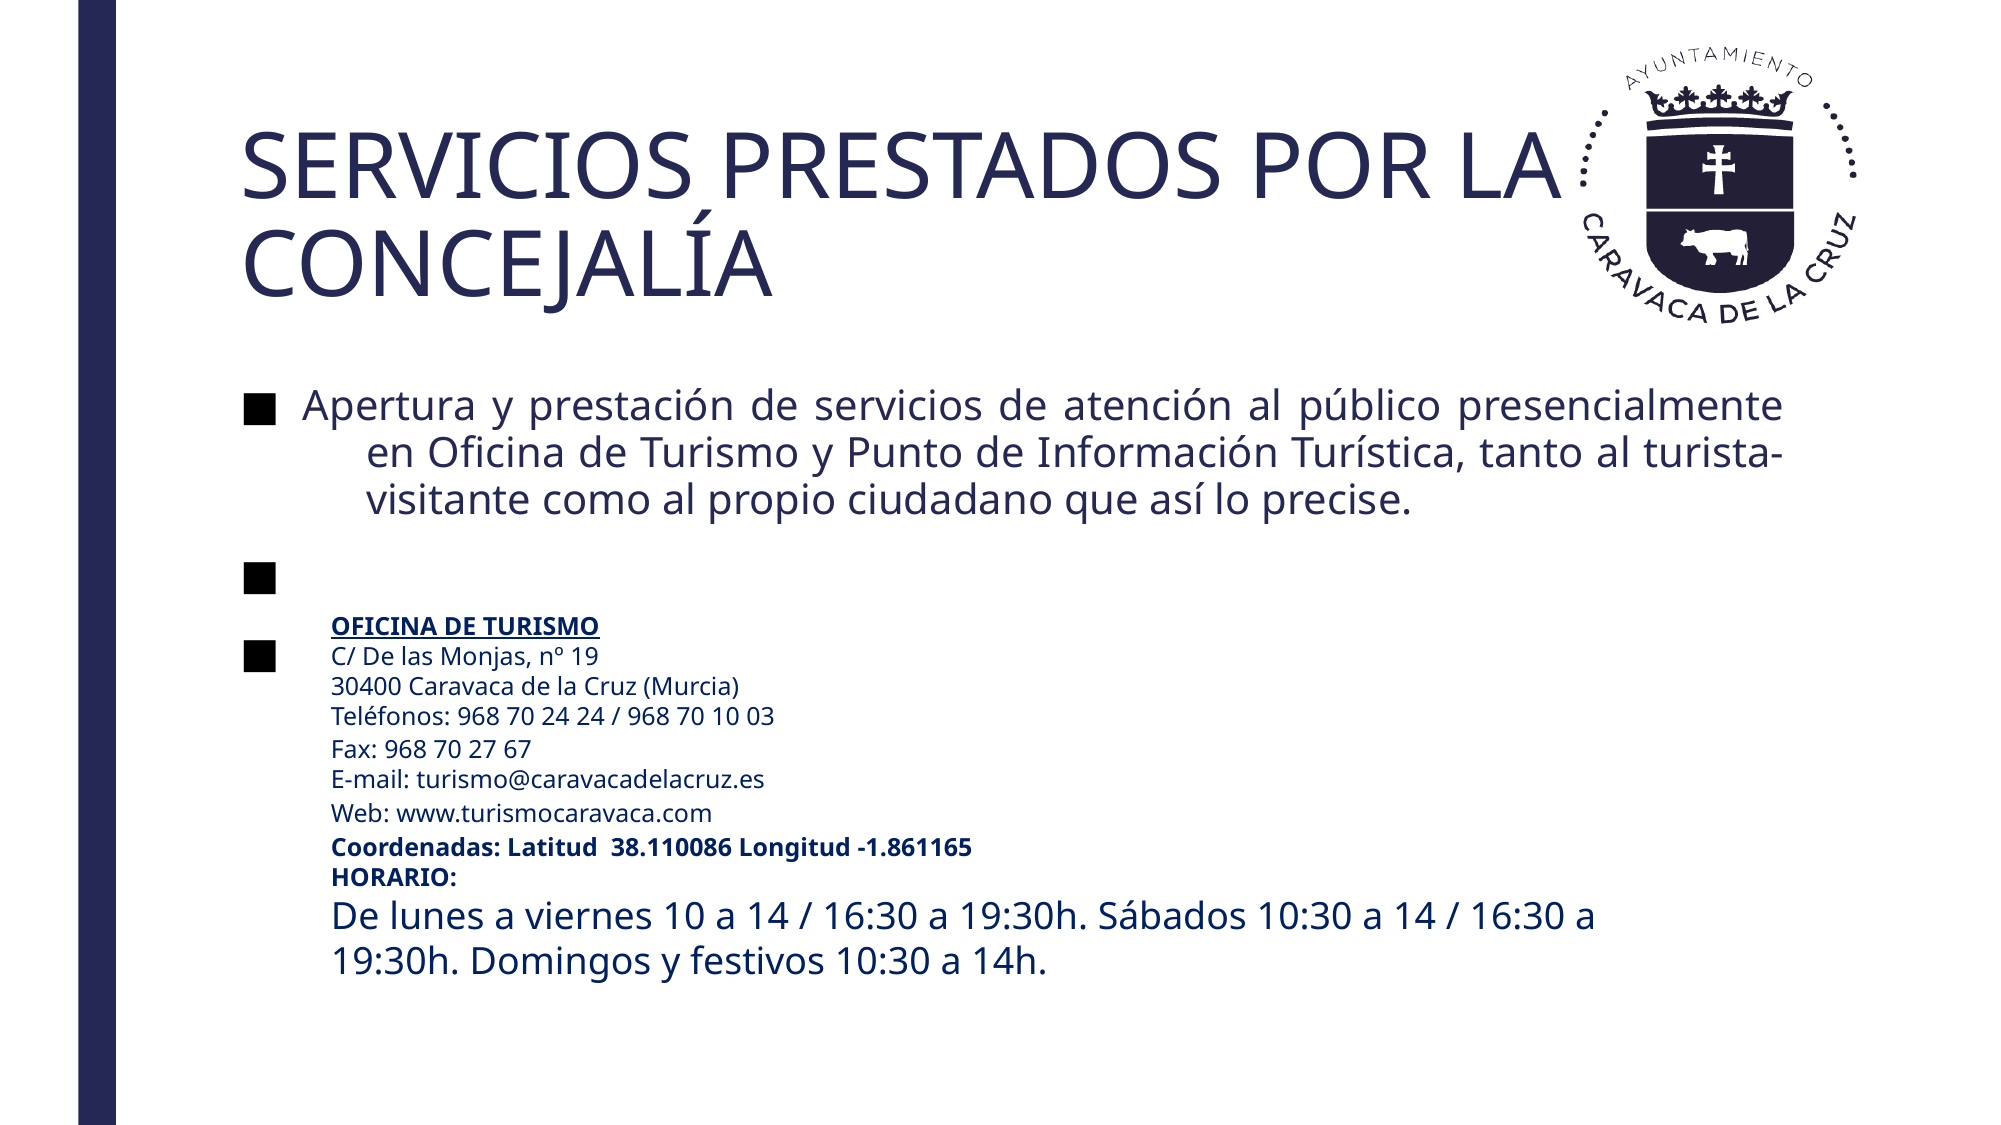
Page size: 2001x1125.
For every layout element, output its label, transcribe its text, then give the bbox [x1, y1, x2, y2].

text_box OFICINA DE TURISMO C/ De las Monjas, nº 19 30400 Caravaca de la Cruz (Murcia) Teléfonos: 968 70 24 24 / 968 70 10 03 Fax: 968 70 27 67 E-mail: turismo@caravacadelacruz.es Web: www.turismocaravaca.com Coordenadas: Latitud 38.110086 Longitud -1.861165 HORARIO: De lunes a viernes 10 a 14 / 16:30 a 19:30h. Sábados 10:30 a 14 / 16:30 a 19:30h. Domingos y festivos 10:30 a 14h. [315, 602, 1710, 982]
list Apertura y prestación de servicios de atención al público presencialmente en Oficina de Turismo y Punto de Información Turística, tanto al turista-visitante como al propio ciudadano que así lo precise. [225, 375, 1801, 963]
picture [1573, 44, 1864, 331]
title SERVICIOS PRESTADOS POR LA CONCEJALÍA [225, 112, 1801, 357]
